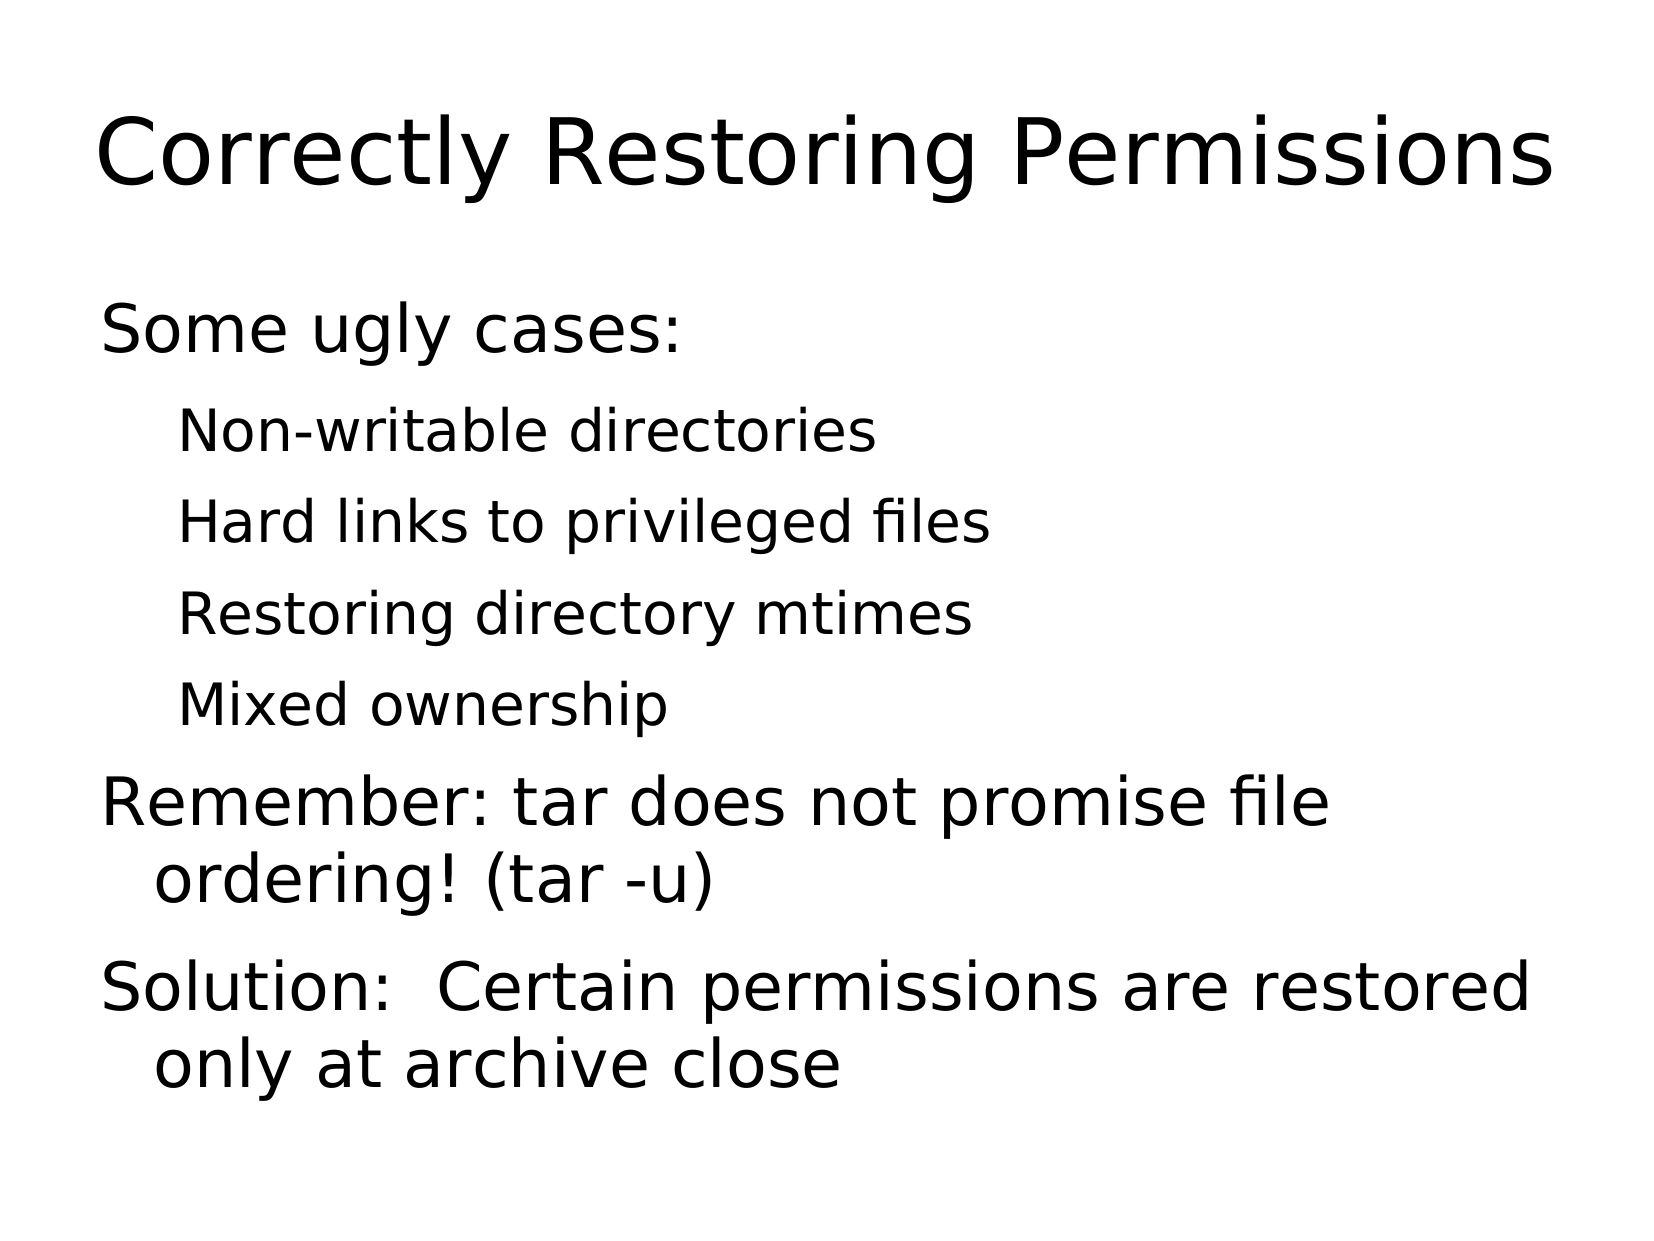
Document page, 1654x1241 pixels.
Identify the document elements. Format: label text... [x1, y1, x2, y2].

title Correctly Restoring Permissions [82, 49, 1571, 257]
list Some ugly cases: Non-writable directories Hard links to privileged files Restoring directory mtimes Mixed ownership Remember: tar does not promise file ordering! (tar -u) Solution: Certain permissions are restored only at archive close [82, 290, 1571, 1109]
